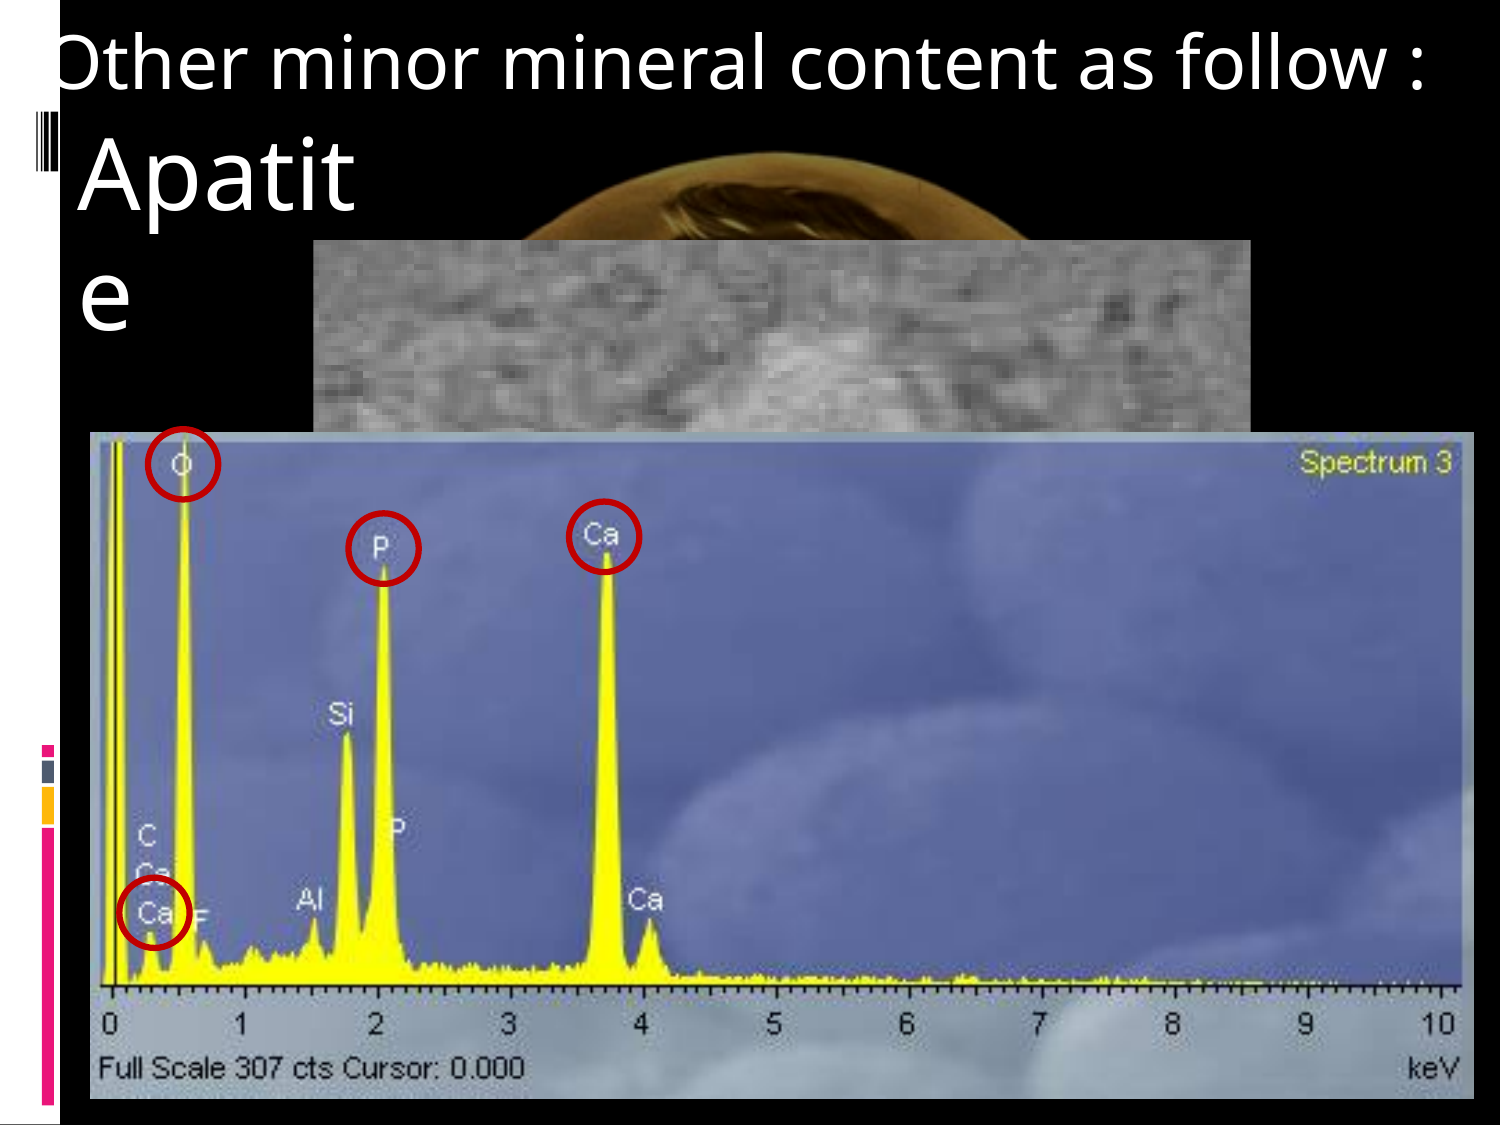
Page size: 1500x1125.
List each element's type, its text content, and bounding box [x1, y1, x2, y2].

text_box Apatite [63, 103, 416, 359]
picture [90, 149, 1474, 1099]
text_box Other minor mineral content as follow : [29, 7, 1444, 113]
picture [152, 433, 215, 496]
